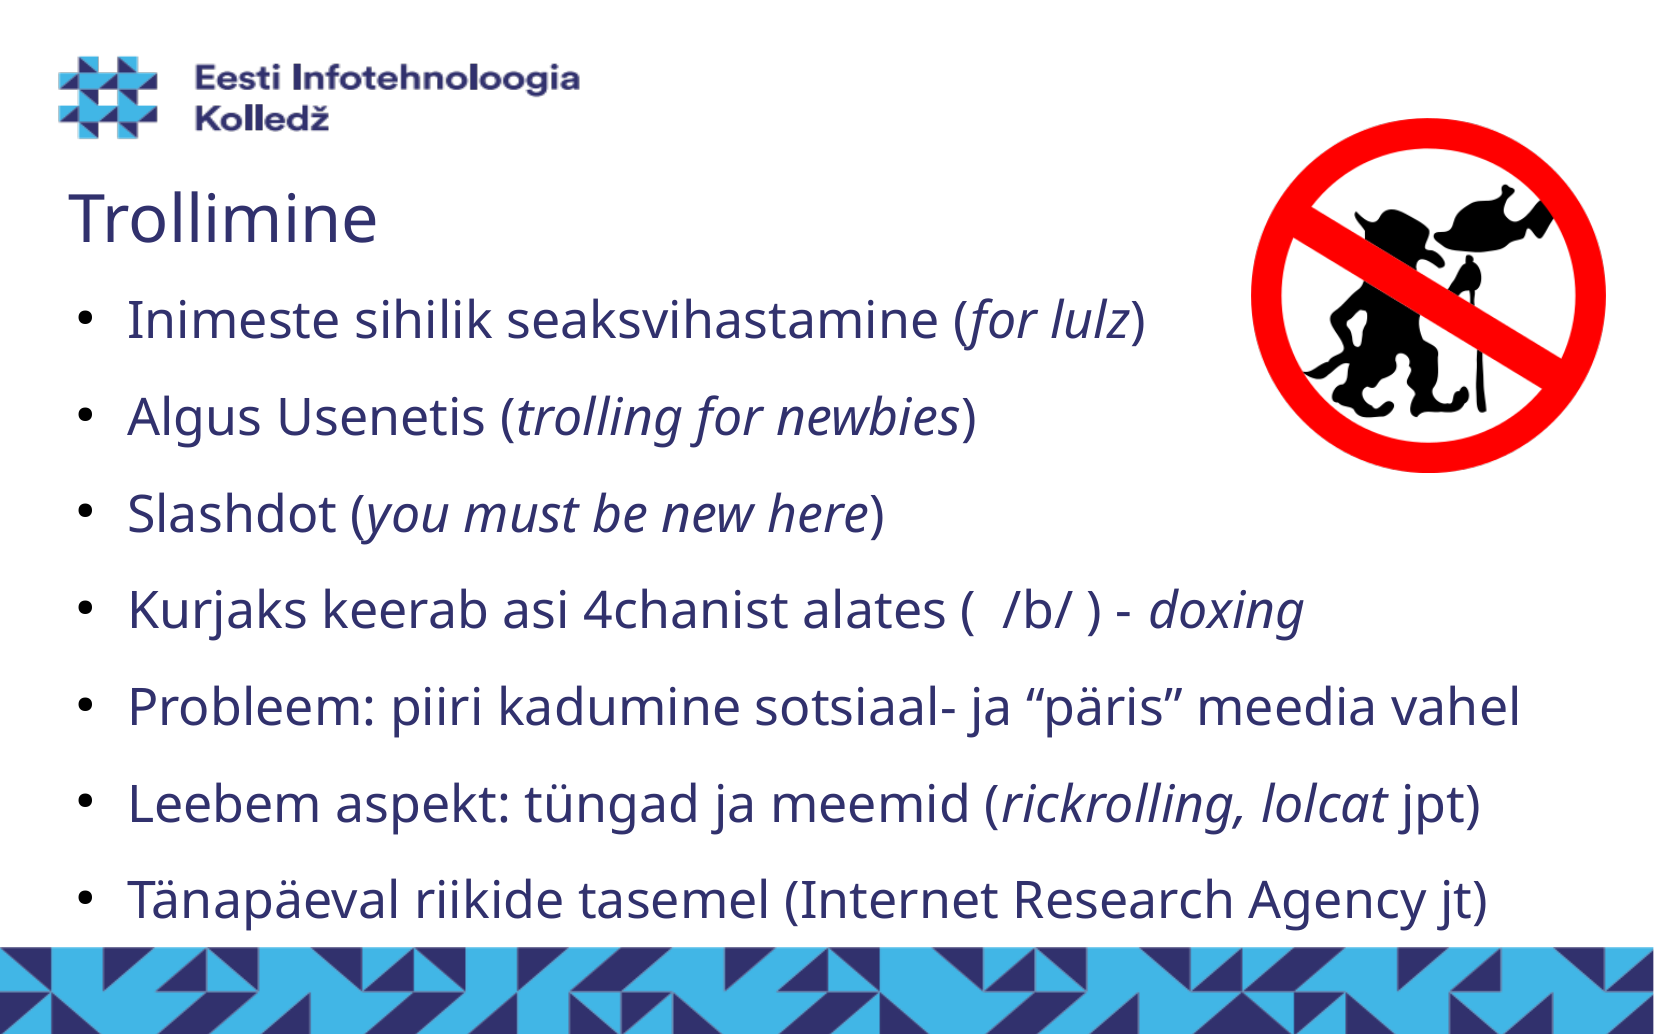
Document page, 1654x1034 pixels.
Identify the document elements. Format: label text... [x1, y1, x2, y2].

picture [1251, 118, 1606, 473]
title Trollimine [68, 147, 1251, 283]
list Inimeste sihilik seaksvihastamine (for lulz) Algus Usenetis (trolling for newbies) Slashdot (you must be new here) Kurjaks keerab asi 4chanist alates ( /b/ ) - doxing Probleem: piiri kadumine sotsiaal- ja “päris” meedia vahel Leebem aspekt: tüngad ja meemid (rickrolling, lolcat jpt) Tänapäeval riikide tasemel (Internet Research Agency jt) [59, 283, 1595, 936]
